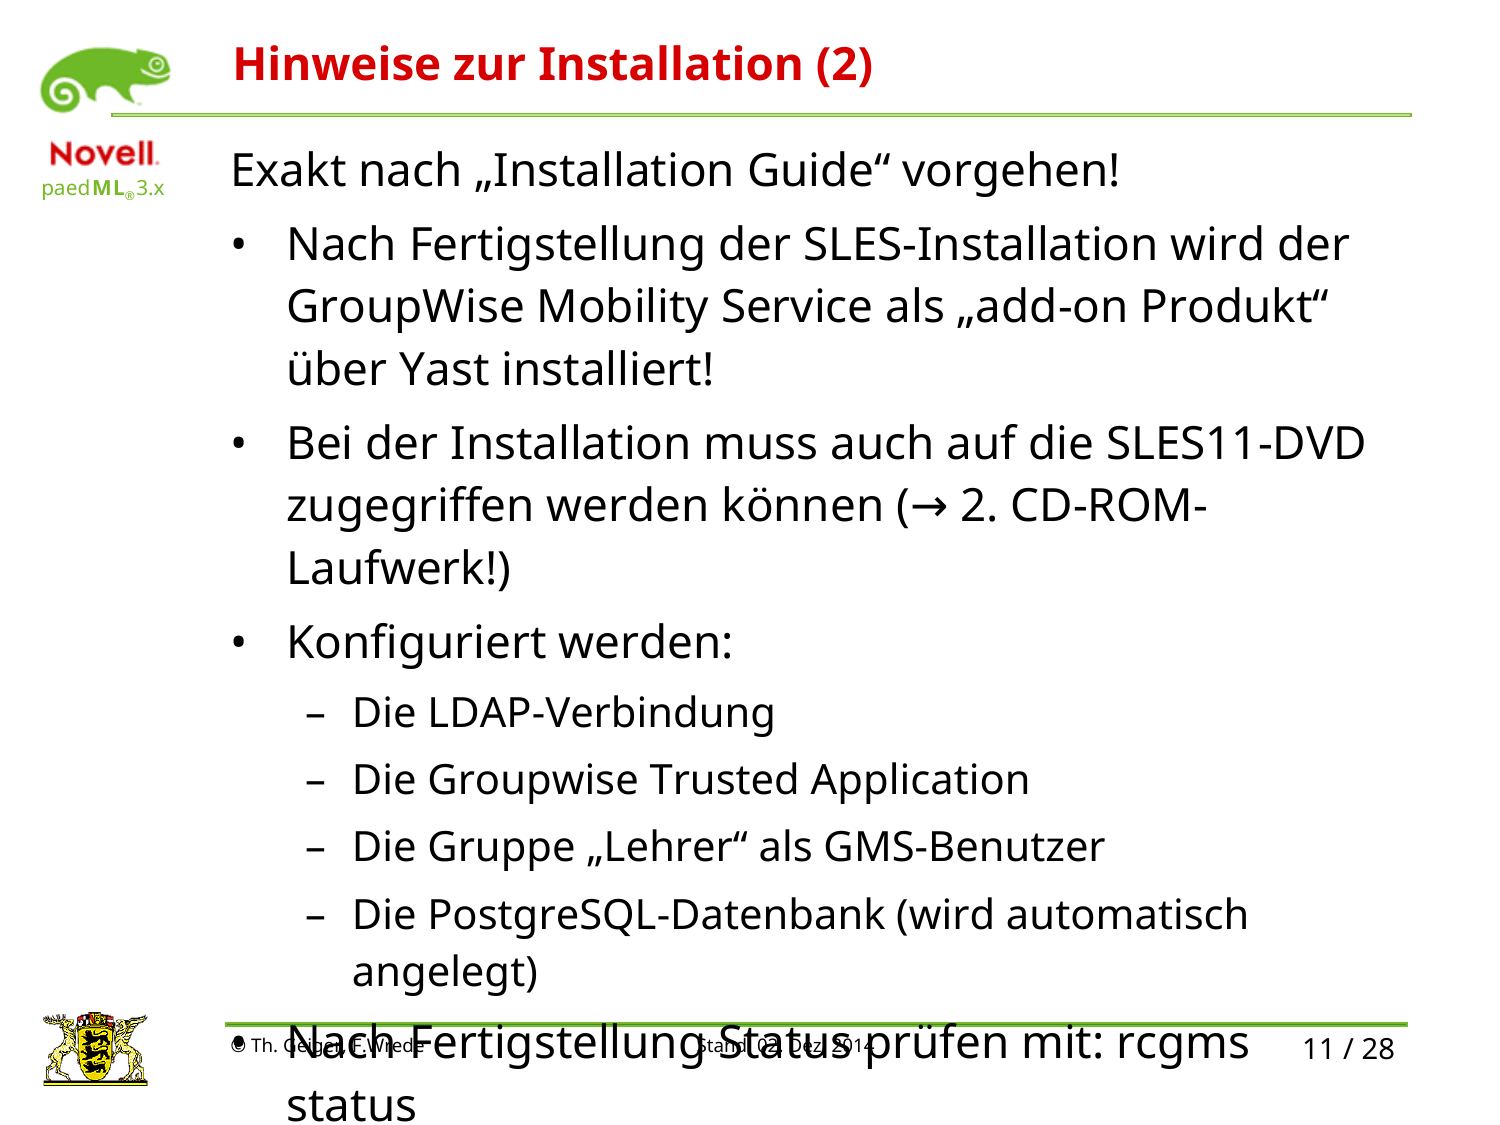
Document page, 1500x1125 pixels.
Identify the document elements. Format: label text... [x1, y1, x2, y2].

picture [41, 1011, 148, 1088]
title Hinweise zur Installation (2) [232, 0, 1388, 126]
picture [26, 30, 184, 188]
list Exakt nach „Installation Guide“ vorgehen! Nach Fertigstellung der SLES-Installation wird der GroupWise Mobility Service als „add-on Produkt“ über Yast installiert! Bei der Installation muss auch auf die SLES11-DVD zugegriffen werden können (→ 2. CD-ROM-Laufwerk!) Konfiguriert werden: Die LDAP-Verbindung Die Groupwise Trusted Application Die Gruppe „Lehrer“ als GMS-Benutzer Die PostgreSQL-Datenbank (wird automatisch angelegt) Nach Fertigstellung Status prüfen mit: rcgms status WebAdmin aufrufen mit: https://192.168.1.37:8120 [230, 137, 1388, 990]
